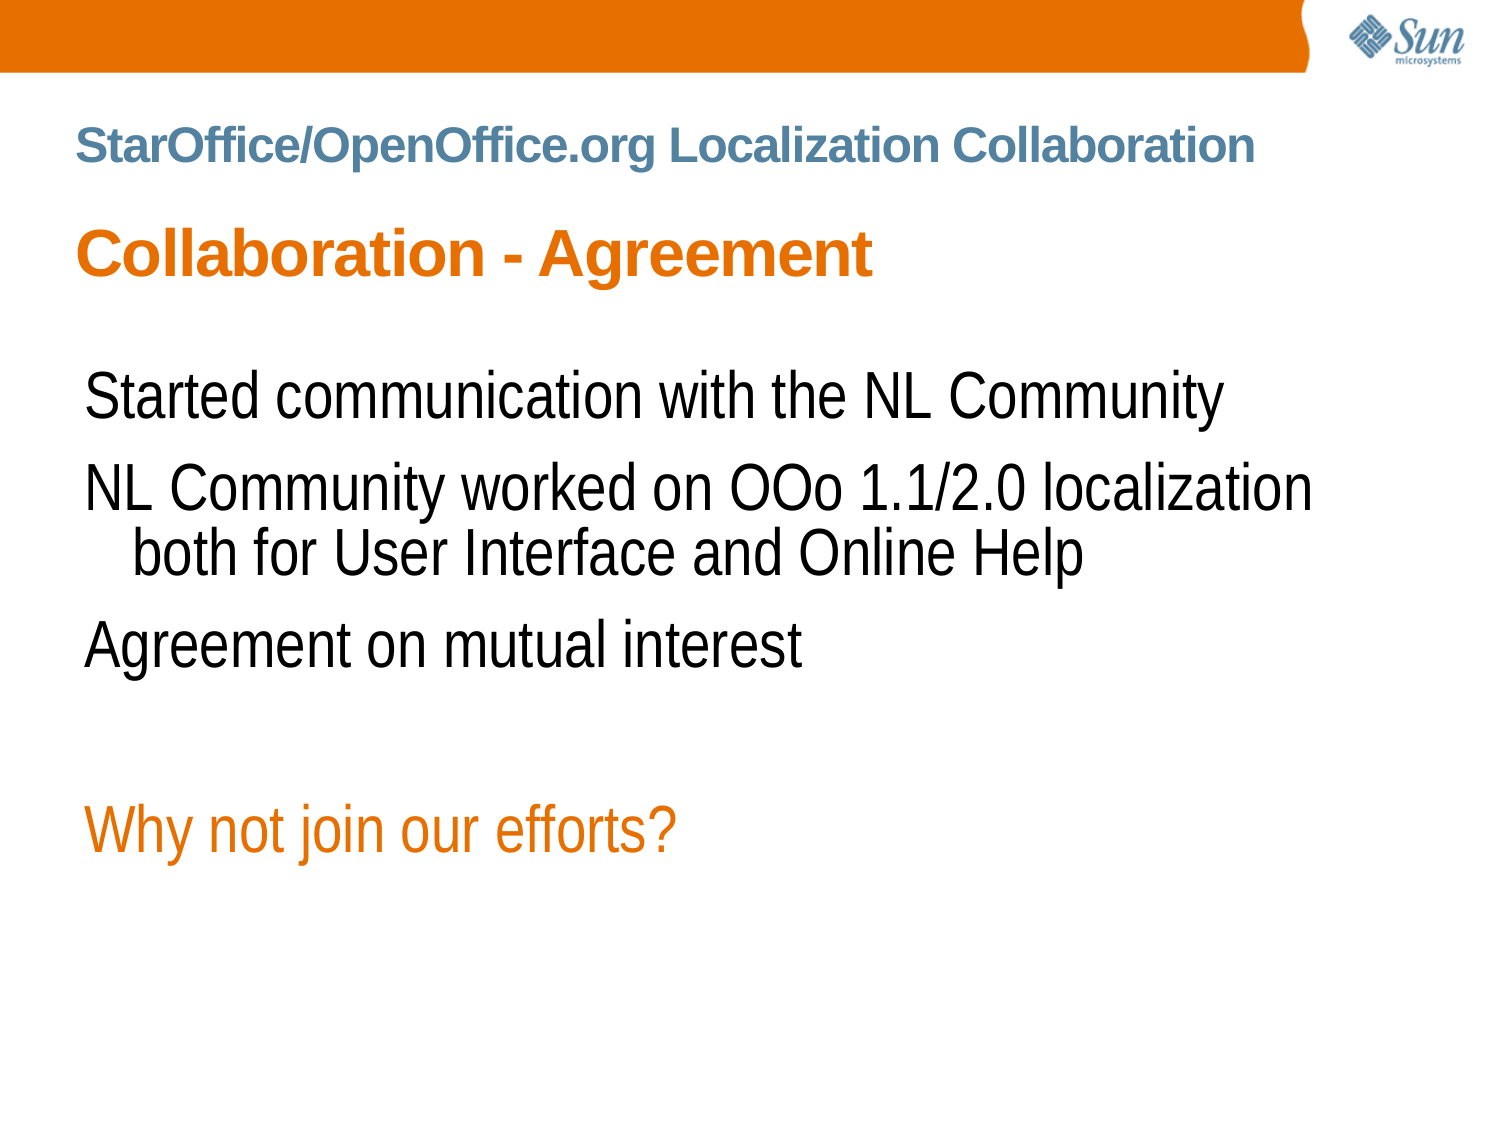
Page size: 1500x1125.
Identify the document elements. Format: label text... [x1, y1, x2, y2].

title StarOffice/OpenOffice.org Localization Collaboration Collaboration - Agreement [75, 122, 1438, 356]
picture [0, 0, 1500, 75]
list Started communication with the NL Community NL Community worked on OOo 1.1/2.0 localization both for User Interface and Online Help Agreement on mutual interest Why not join our efforts? [64, 365, 1402, 1065]
